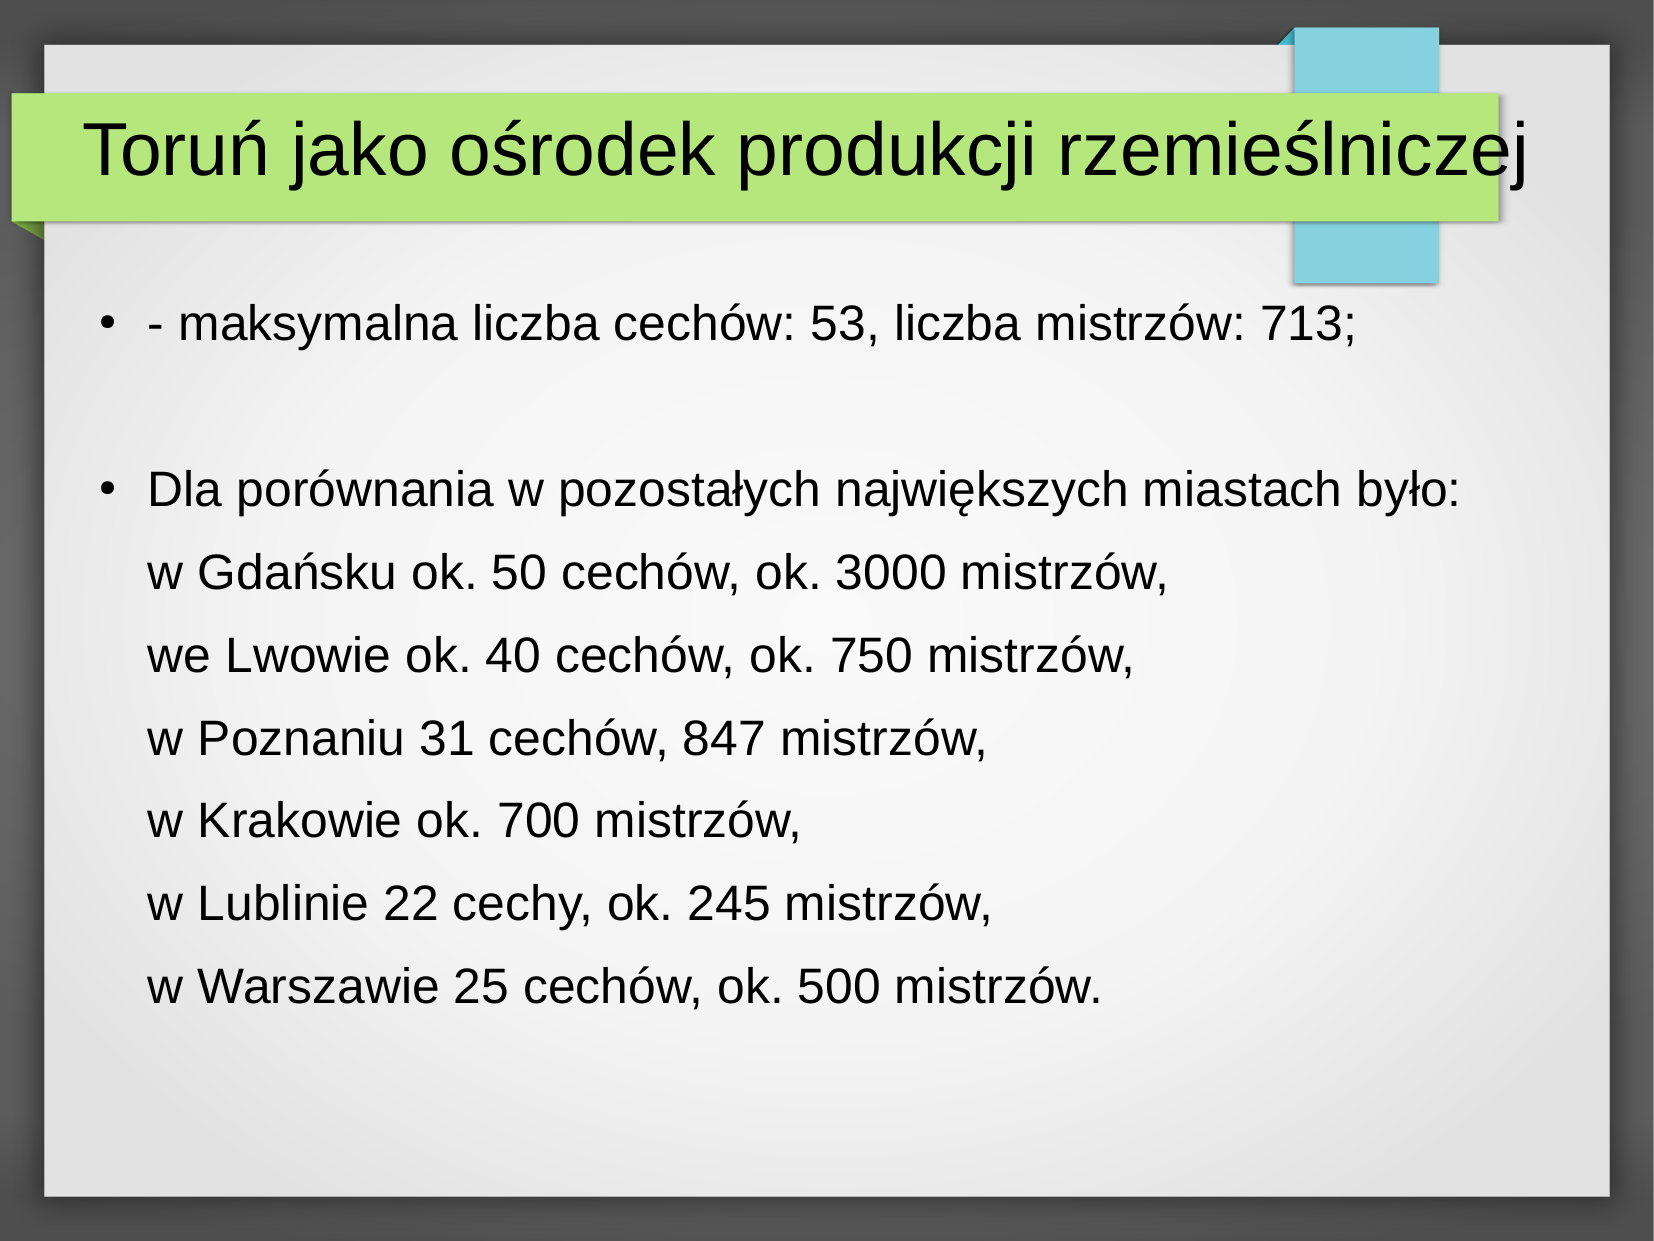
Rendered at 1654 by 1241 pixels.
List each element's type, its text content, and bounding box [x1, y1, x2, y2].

title Toruń jako ośrodek produkcji rzemieślniczej [82, 47, 1571, 252]
picture [0, 0, 1654, 1241]
list - maksymalna liczba cechów: 53, liczba mistrzów: 713; Dla porównania w pozostałych największych miastach było: w Gdańsku ok. 50 cechów, ok. 3000 mistrzów, we Lwowie ok. 40 cechów, ok. 750 mistrzów, w Poznaniu 31 cechów, 847 mistrzów, w Krakowie ok. 700 mistrzów, w Lublinie 22 cechy, ok. 245 mistrzów, w Warszawie 25 cechów, ok. 500 mistrzów. [82, 295, 1571, 1015]
